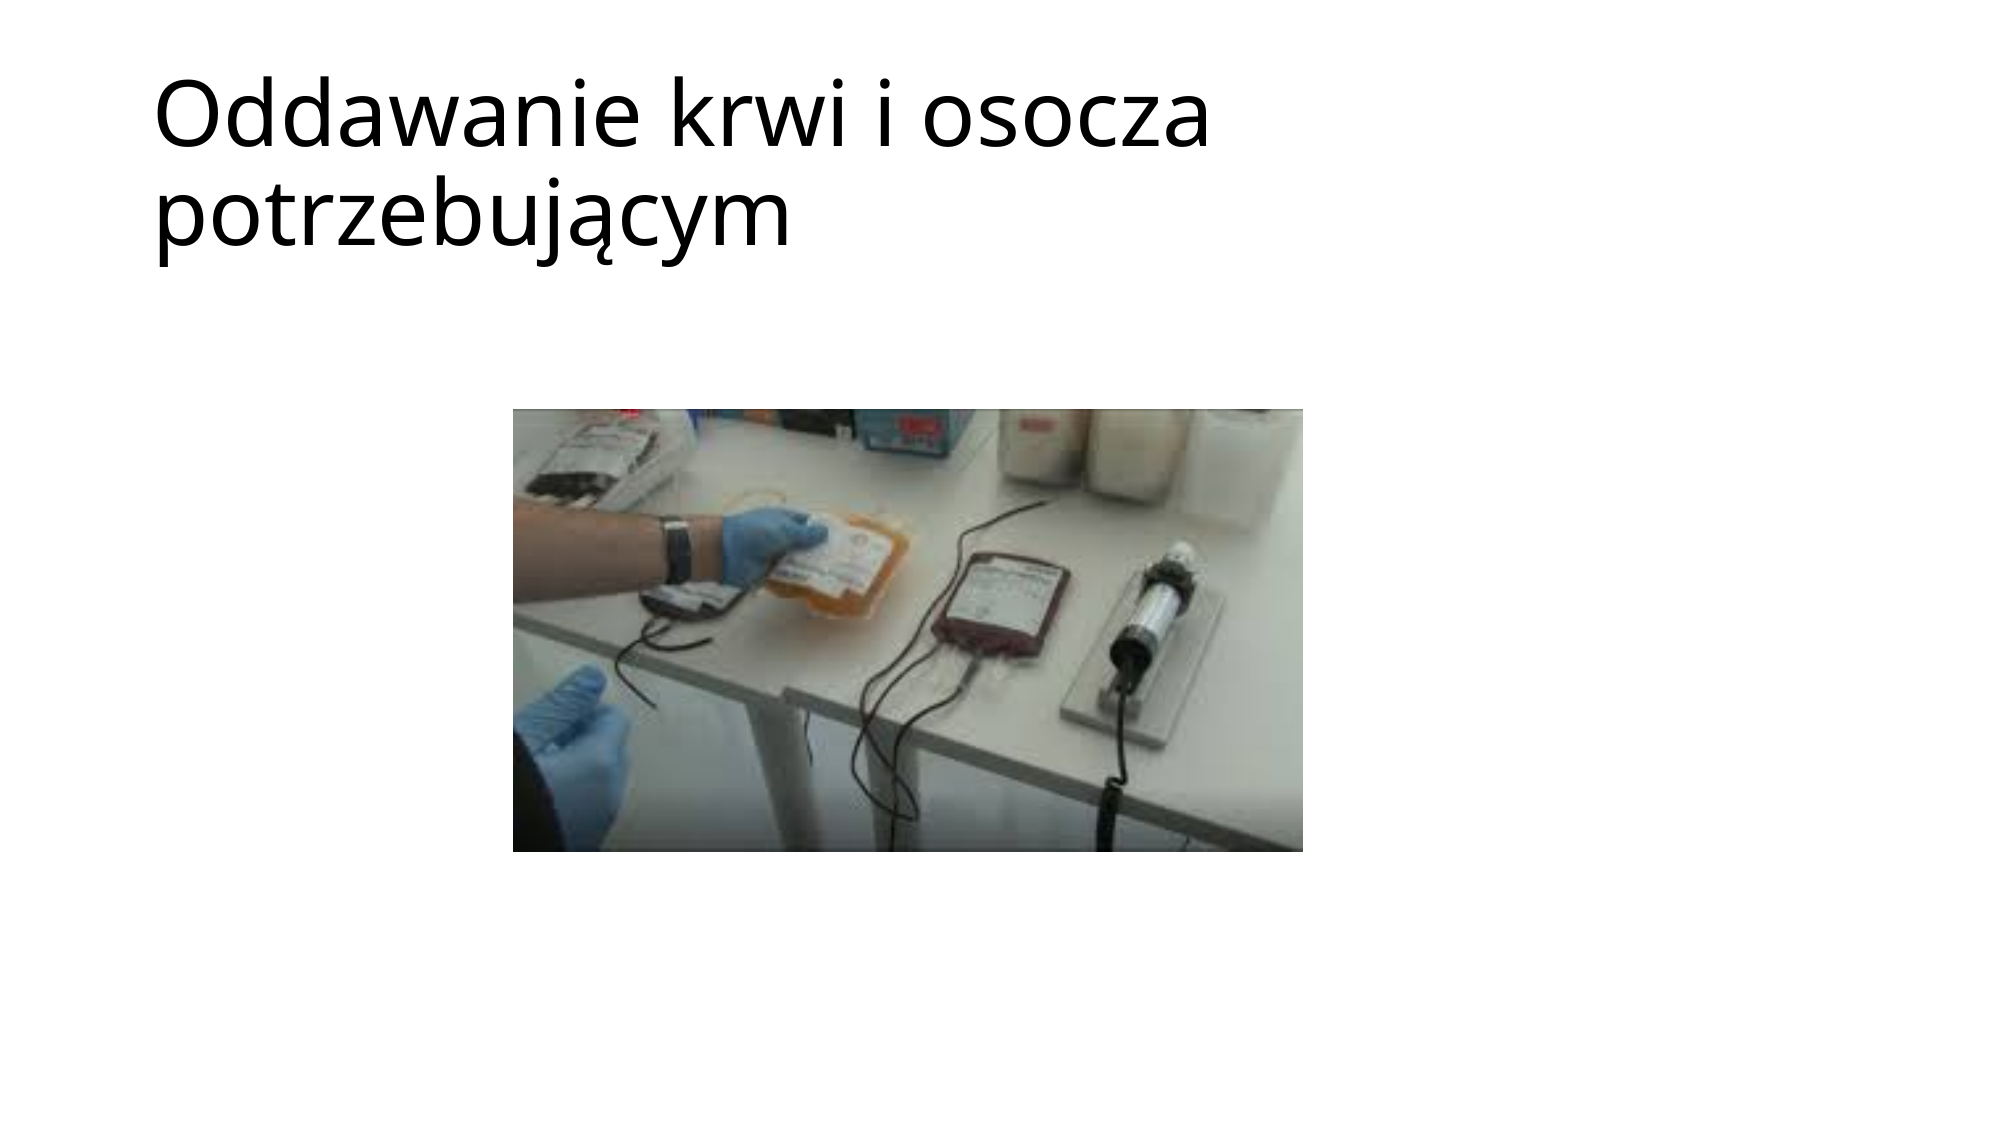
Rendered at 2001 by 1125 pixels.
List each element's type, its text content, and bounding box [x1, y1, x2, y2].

title Oddawanie krwi i osocza potrzebującym [137, 59, 1863, 278]
picture [513, 409, 1303, 852]
